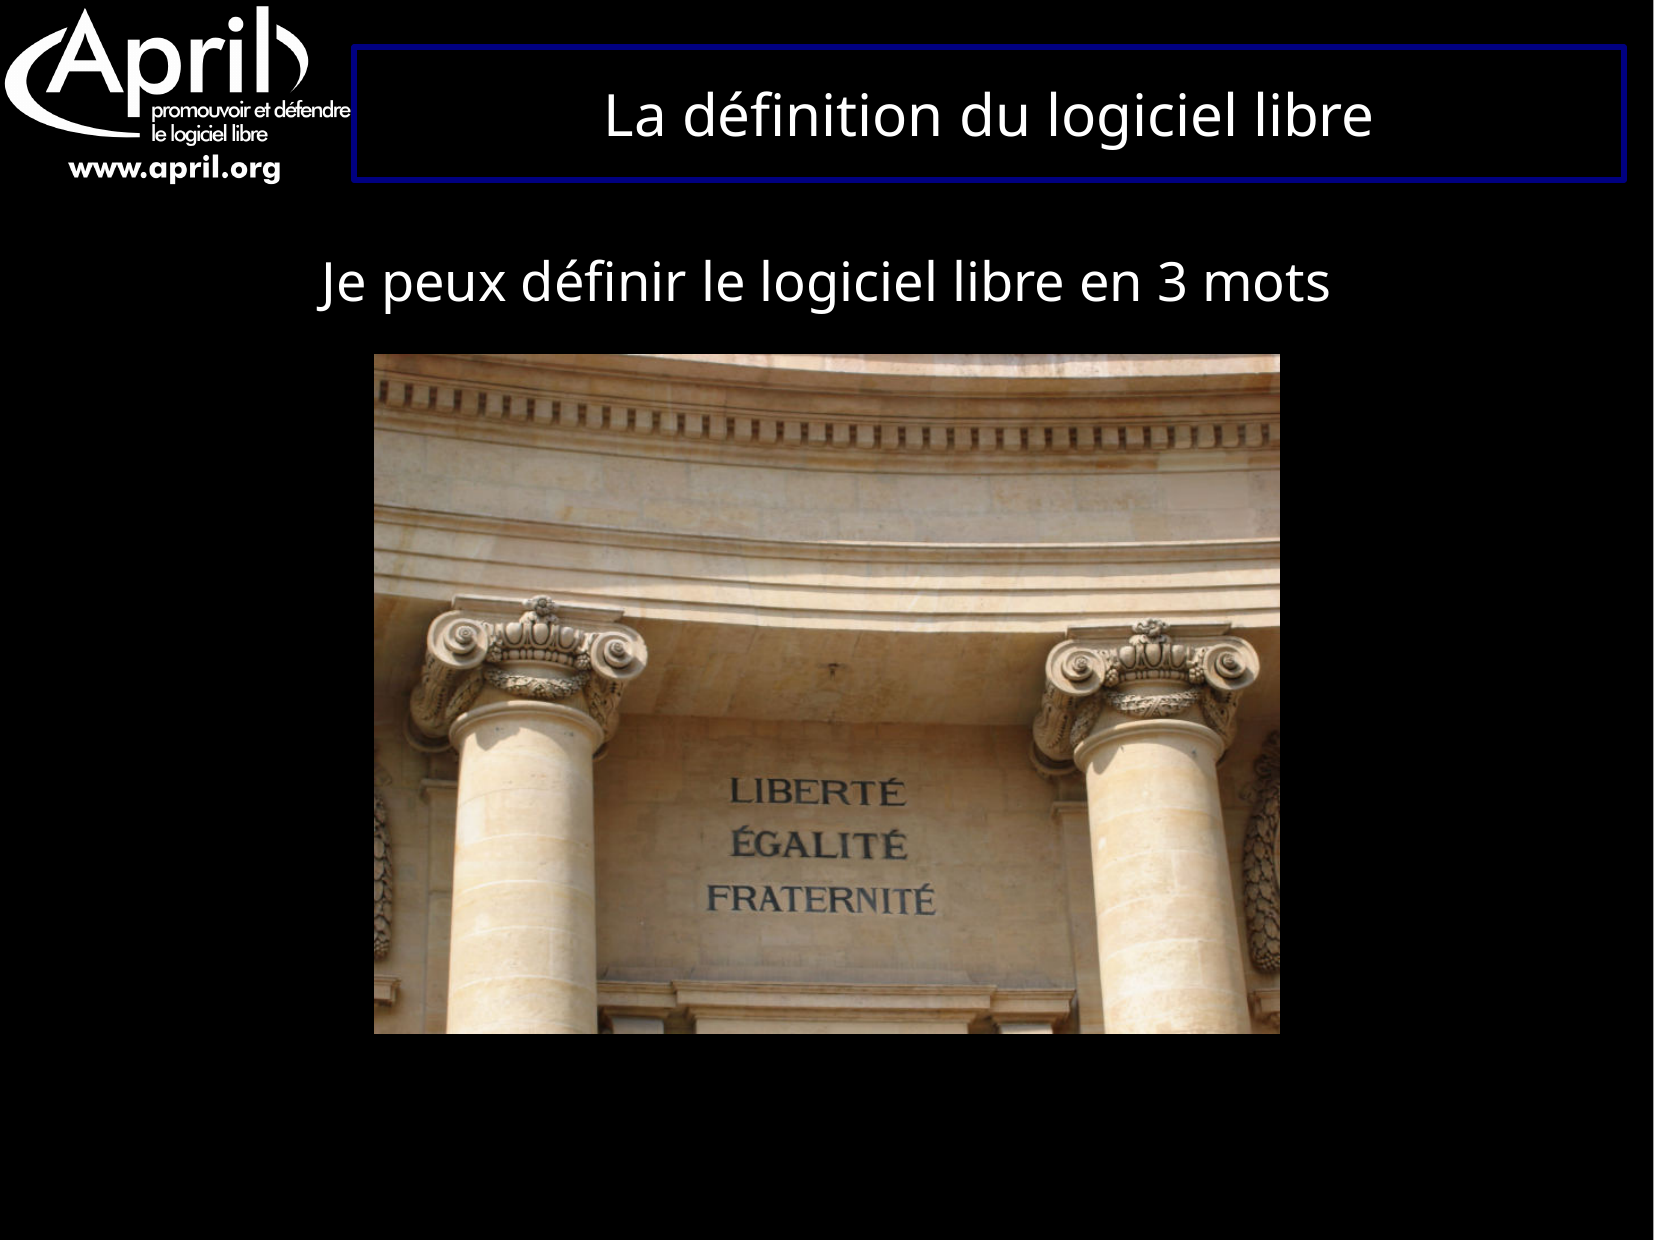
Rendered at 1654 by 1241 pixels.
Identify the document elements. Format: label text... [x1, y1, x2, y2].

title La définition du logiciel libre [354, 47, 1625, 181]
picture [374, 354, 1280, 1034]
text_box Je peux définir le logiciel libre en 3 mots [191, 236, 1462, 314]
picture [0, 0, 355, 200]
